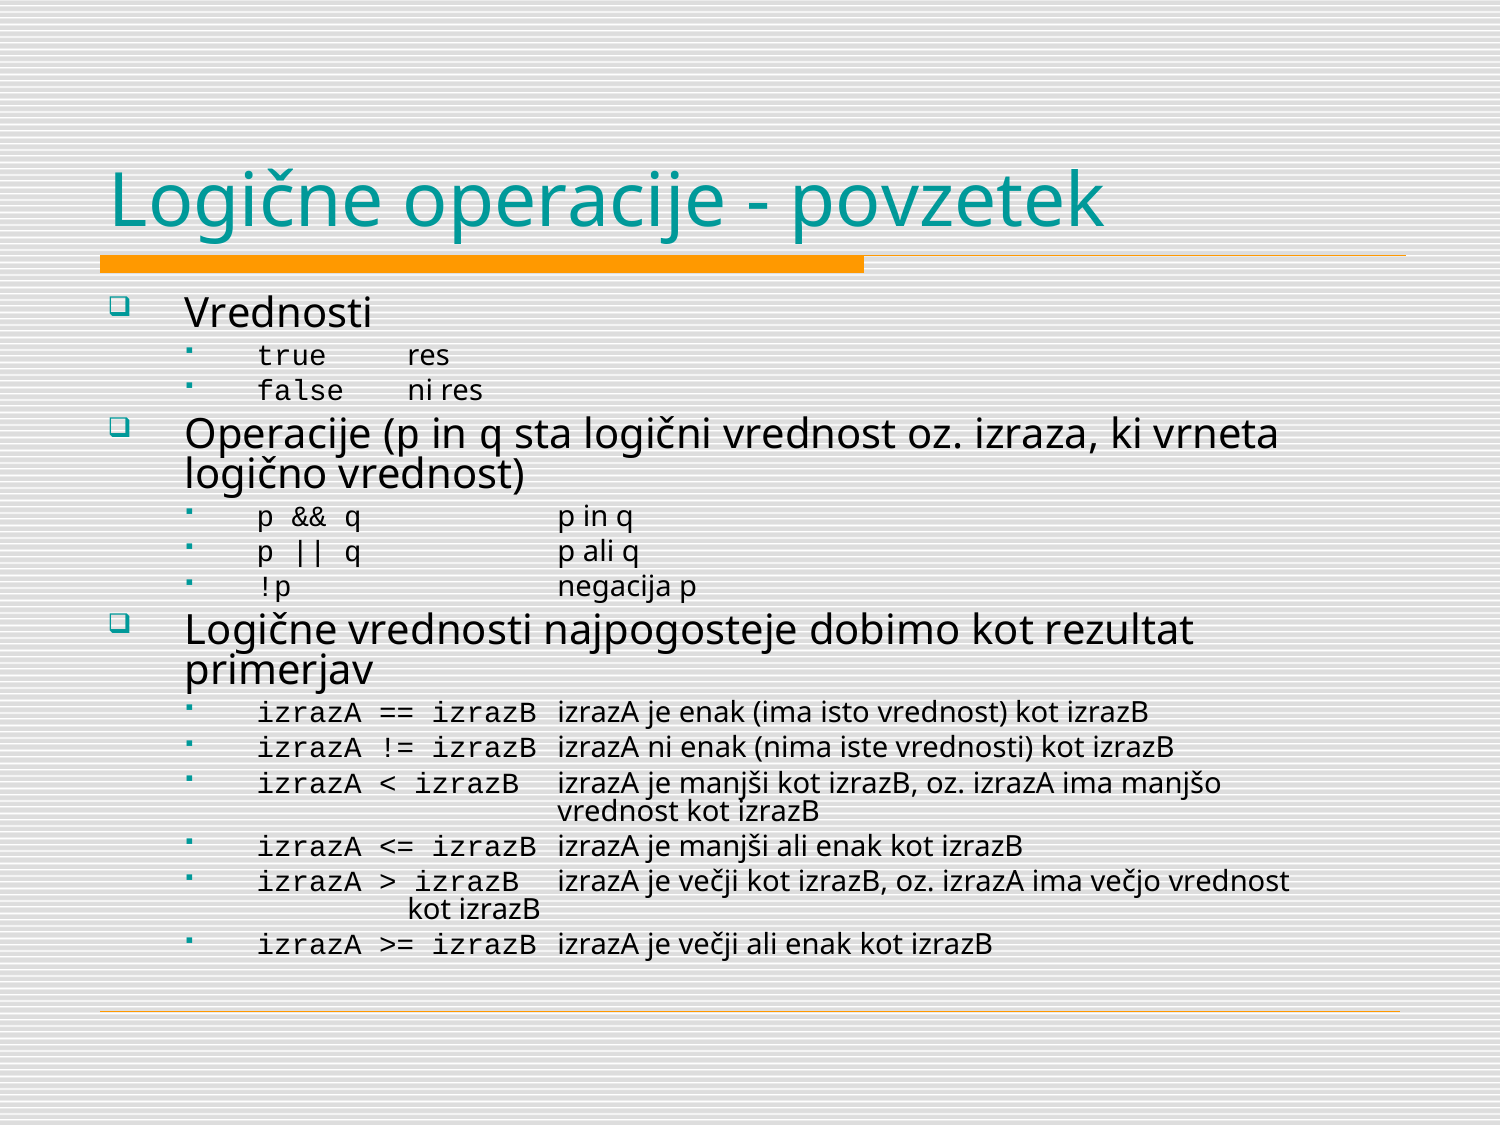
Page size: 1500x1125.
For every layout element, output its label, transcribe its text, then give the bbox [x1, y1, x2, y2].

list Vrednosti true res false ni res Operacije (p in q sta logični vrednost oz. izraza, ki vrneta logično vrednost) p && q p in q p || q p ali q !p negacija p Logične vrednosti najpogosteje dobimo kot rezultat primerjav izrazA == izrazB izrazA je enak (ima isto vrednost) kot izrazB izrazA != izrazB izrazA ni enak (nima iste vrednosti) kot izrazB izrazA < izrazB izrazA je manjši kot izrazB, oz. izrazA ima manjšo vrednost kot izrazB izrazA <= izrazB izrazA je manjši ali enak kot izrazB izrazA > izrazB izrazA je večji kot izrazB, oz. izrazA ima večjo vrednost kot izrazB izrazA >= izrazB izrazA je večji ali enak kot izrazB [92, 287, 1406, 988]
title Logične operacije - povzetek [94, 49, 1407, 250]
picture [0, 0, 1500, 1125]
